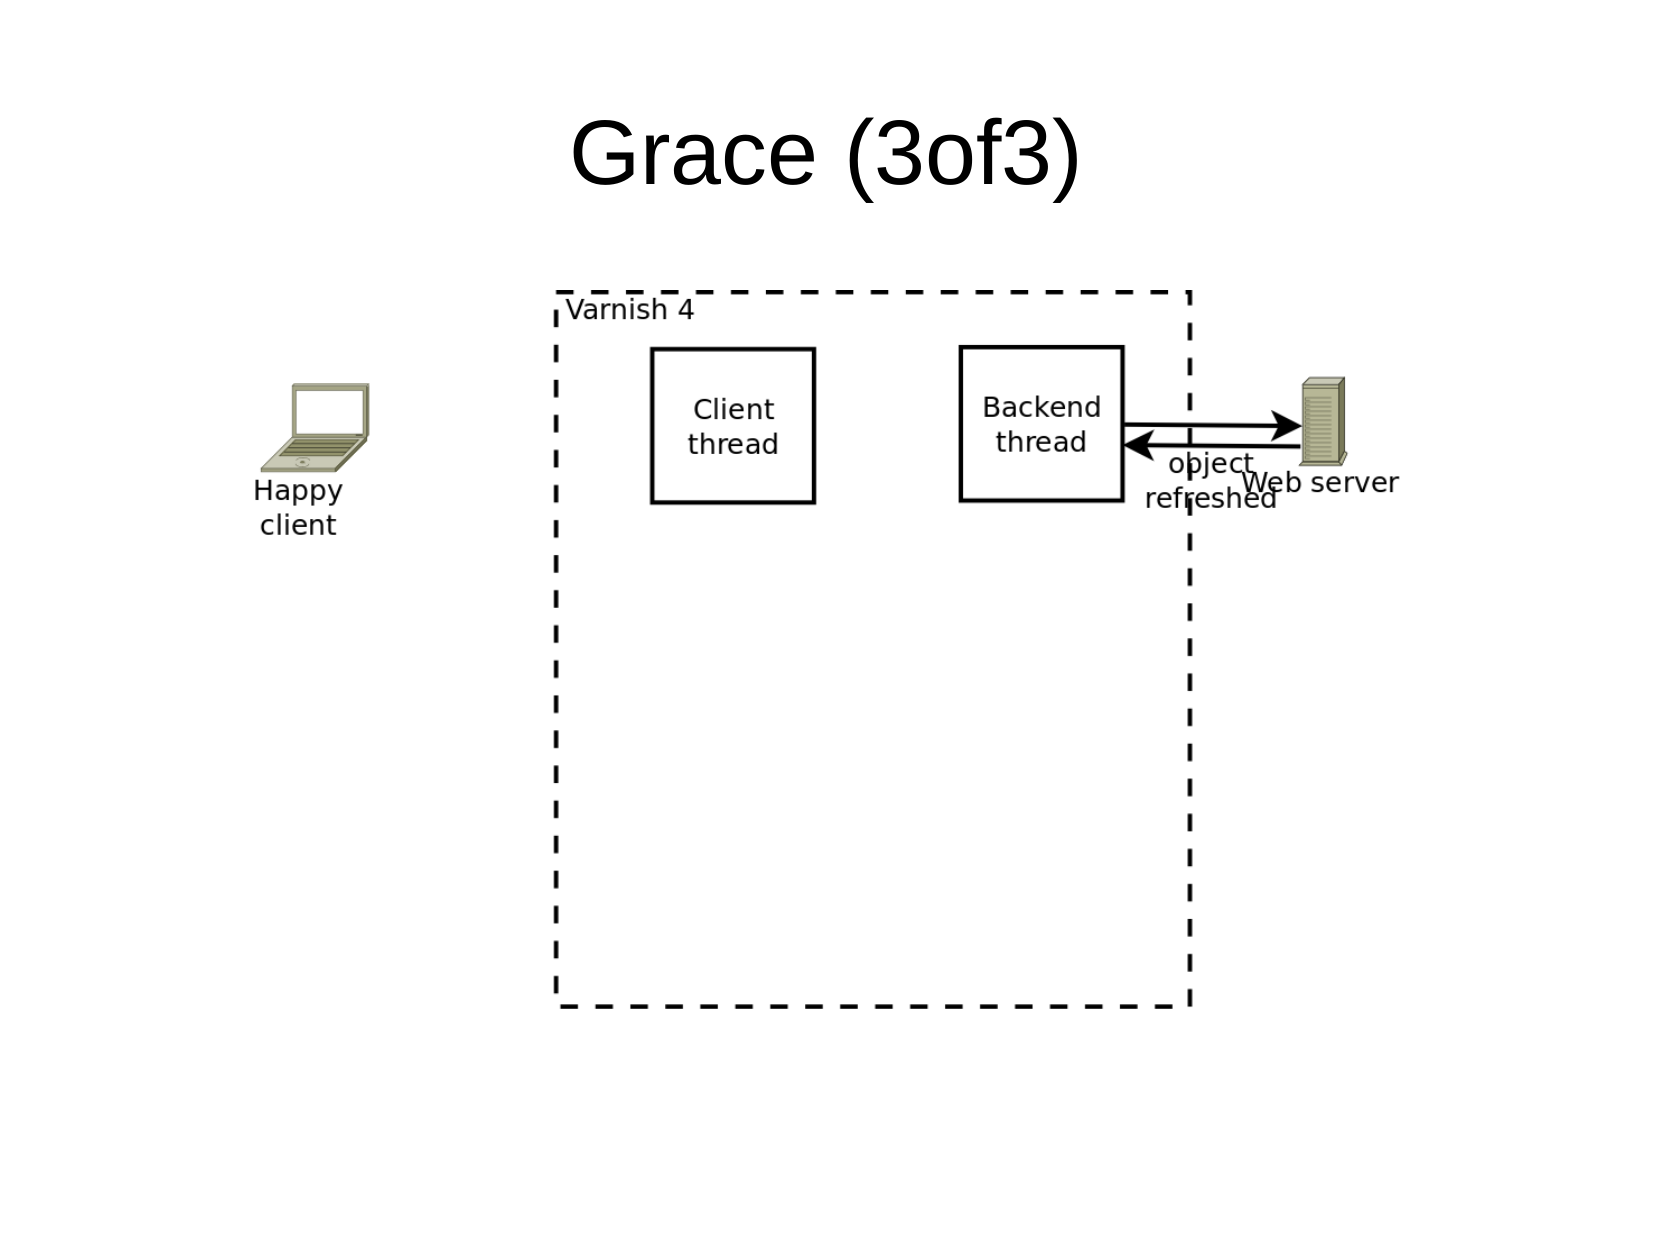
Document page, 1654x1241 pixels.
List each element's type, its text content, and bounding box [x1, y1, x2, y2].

picture [253, 290, 1400, 1010]
title Grace (3of3) [82, 49, 1571, 257]
